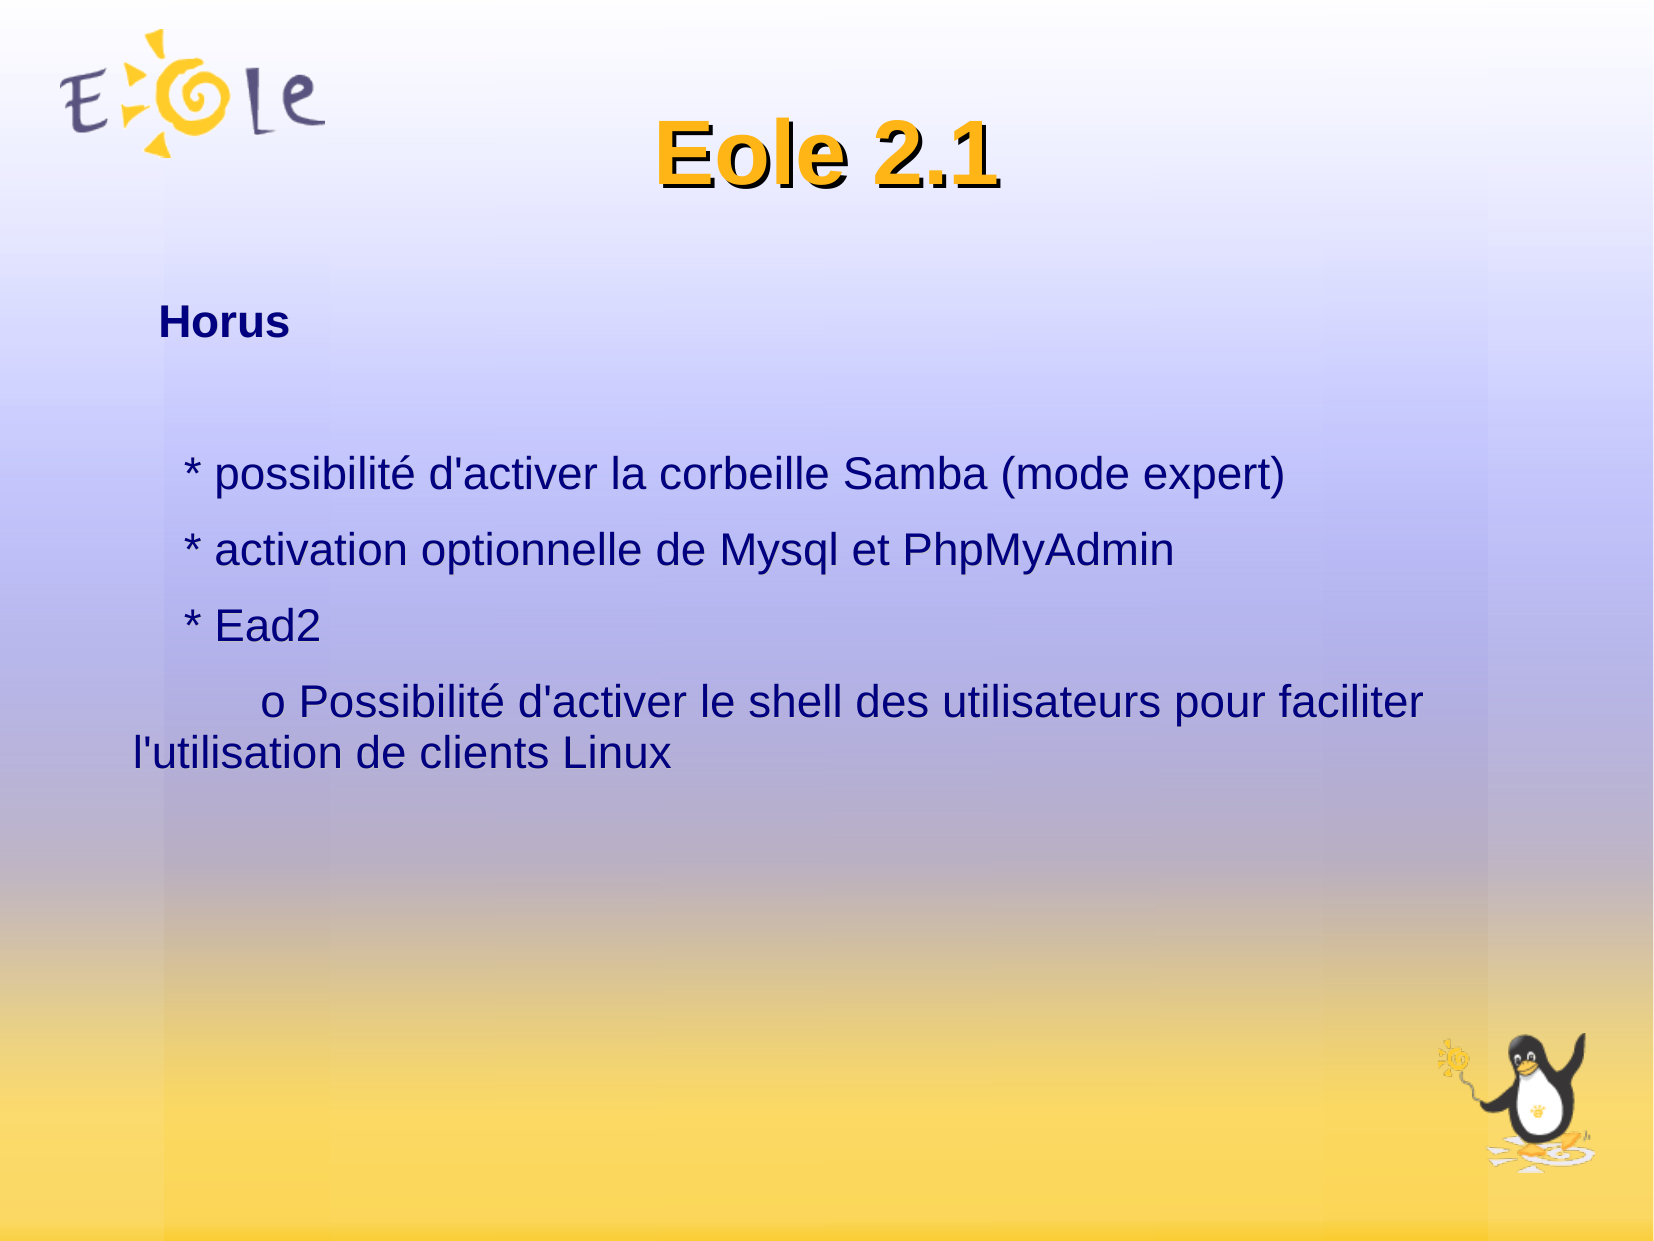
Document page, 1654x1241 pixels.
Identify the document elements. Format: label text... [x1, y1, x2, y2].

picture [0, 0, 1654, 1241]
title Eole 2.1 [82, 49, 1571, 257]
text_box Horus * possibilité d'activer la corbeille Samba (mode expert) * activation optionnelle de Mysql et PhpMyAdmin * Ead2 o Possibilité d'activer le shell des utilisateurs pour faciliter l'utilisation de clients Linux [118, 288, 1565, 1063]
subtitle [82, 290, 1571, 1109]
